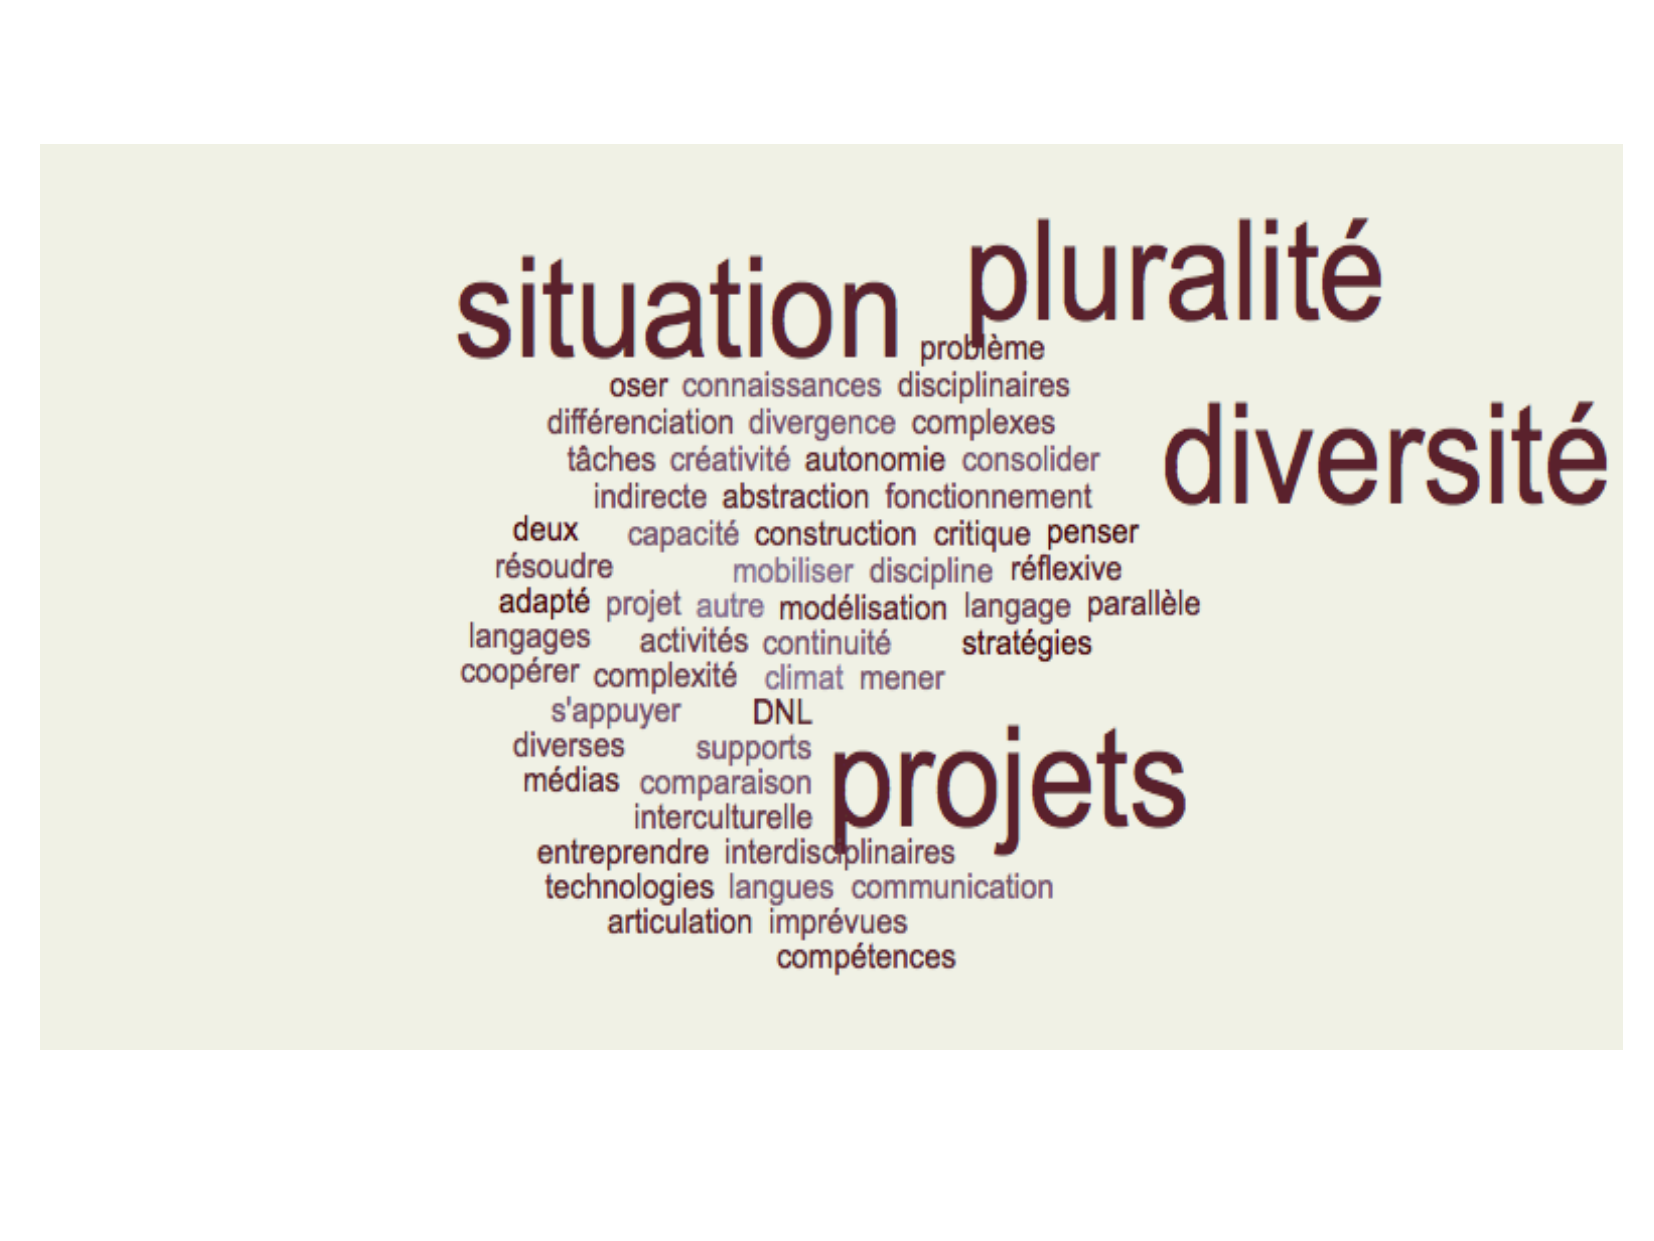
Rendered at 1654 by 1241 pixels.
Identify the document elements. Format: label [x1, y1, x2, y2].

picture [40, 144, 1623, 1050]
